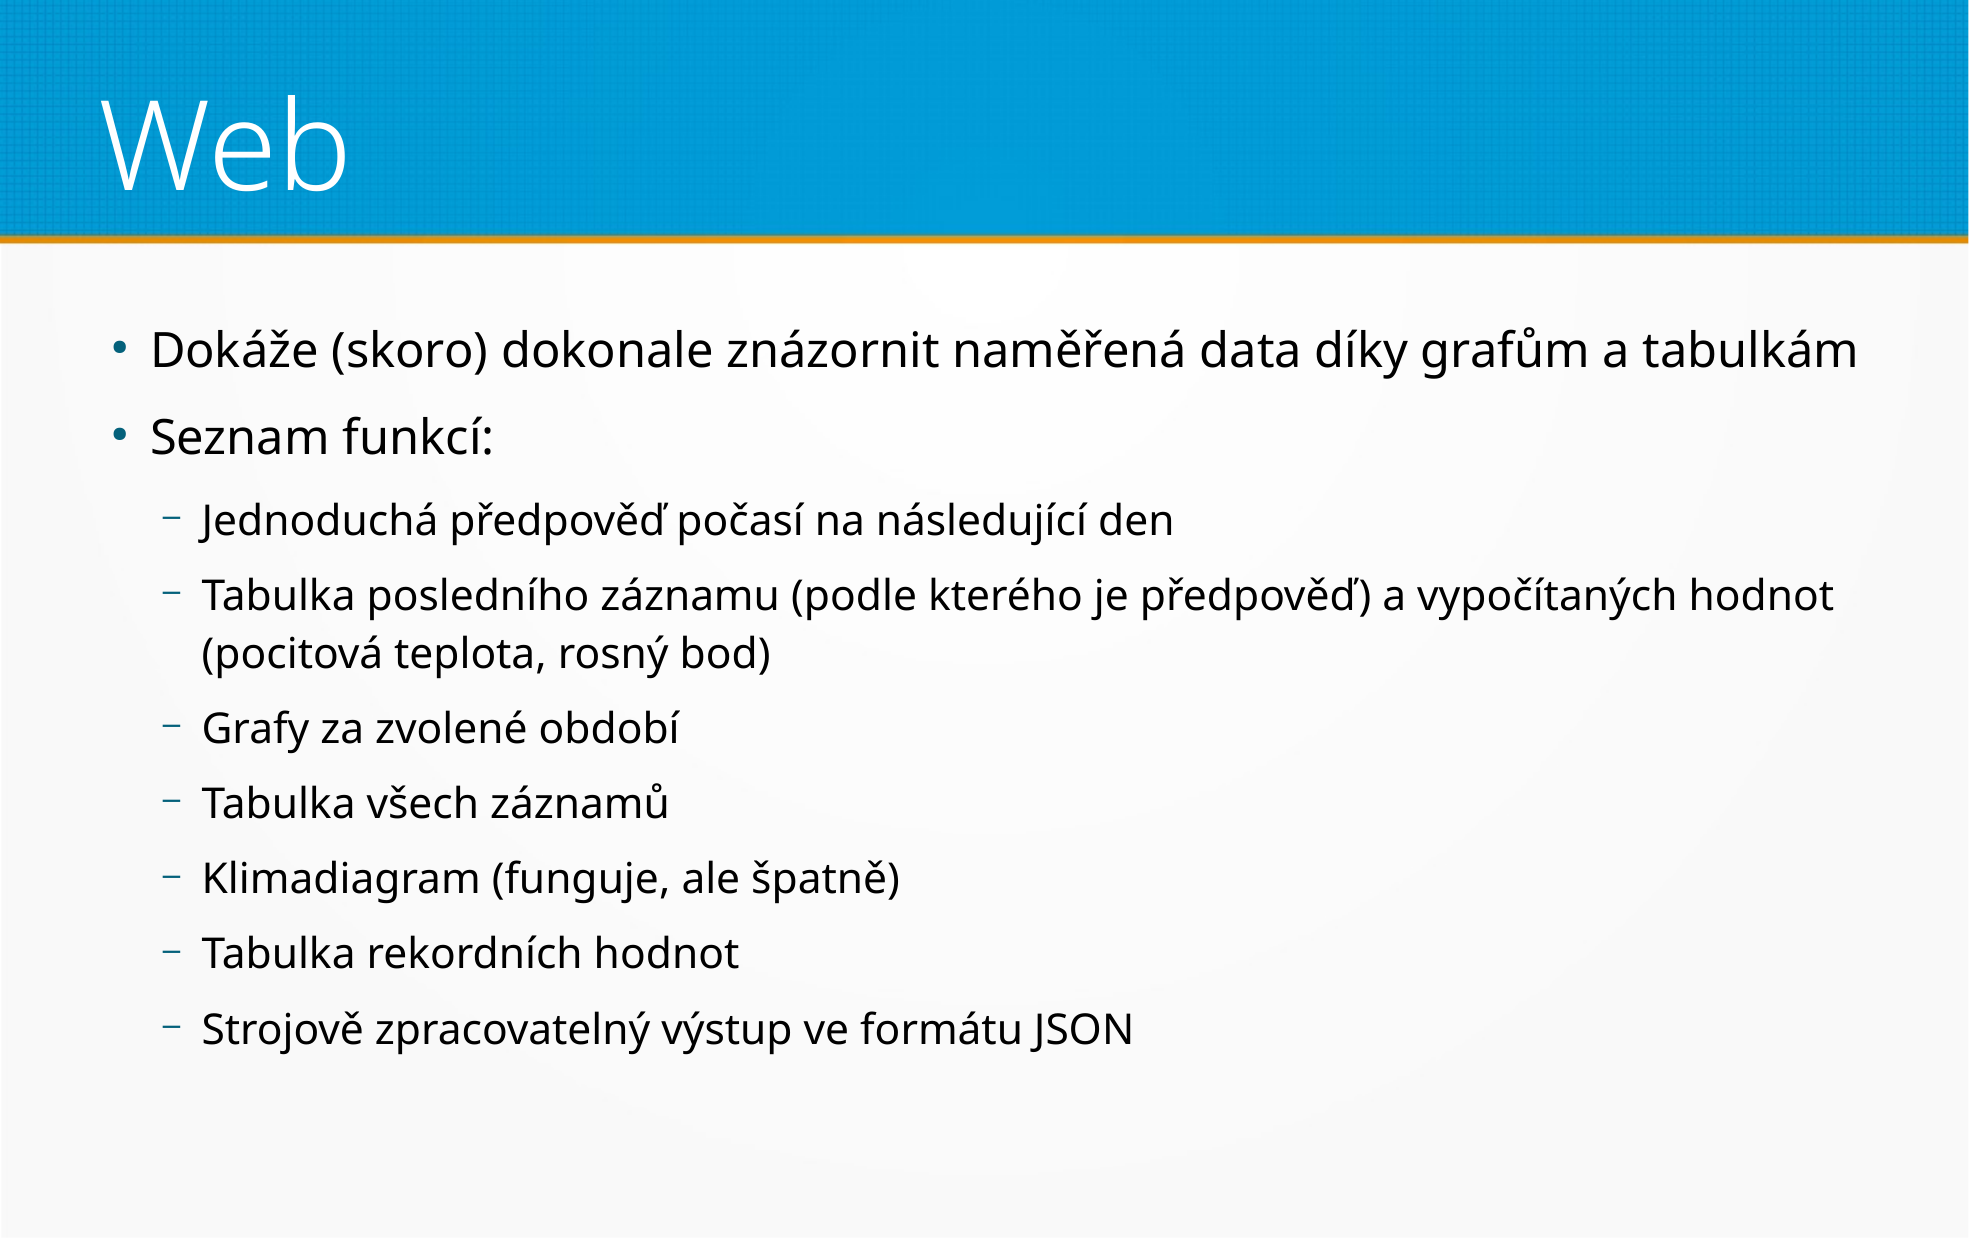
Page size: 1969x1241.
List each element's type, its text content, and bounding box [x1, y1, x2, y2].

title Web [98, 19, 1870, 227]
picture [0, 233, 1969, 1241]
list Dokáže (skoro) dokonale znázornit naměřená data díky grafům a tabulkám Seznam funkcí: Jednoduchá předpověď počasí na následující den Tabulka posledního záznamu (podle kterého je předpověď) a vypočítaných hodnot (pocitová teplota, rosný bod) Grafy za zvolené období Tabulka všech záznamů Klimadiagram (funguje, ale špatně) Tabulka rekordních hodnot Strojově zpracovatelný výstup ve formátu JSON [98, 315, 1861, 1081]
